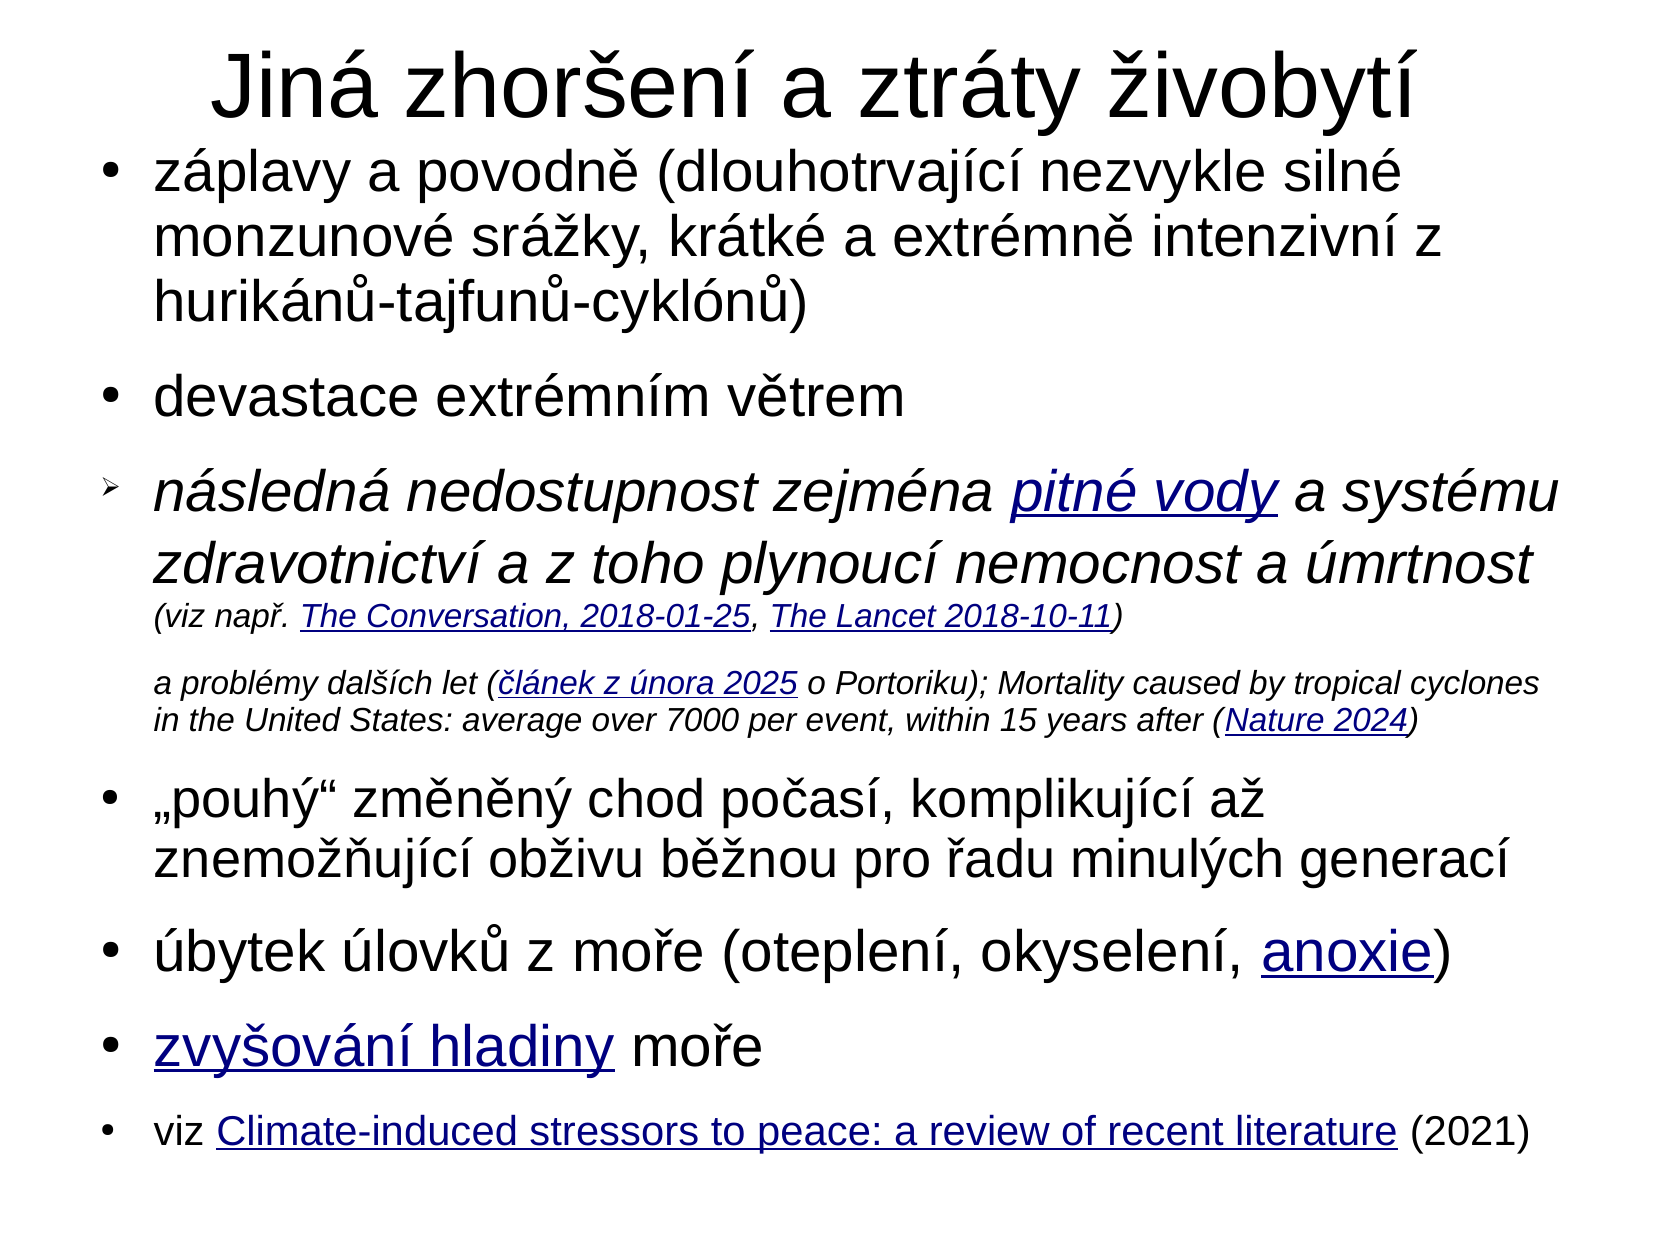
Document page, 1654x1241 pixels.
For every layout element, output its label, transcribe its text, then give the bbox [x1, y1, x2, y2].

title Jiná zhoršení a ztráty živobytí [70, 0, 1560, 189]
list záplavy a povodně (dlouhotrvající nezvykle silné monzunové srážky, krátké a extrémně intenzivní z hurikánů-tajfunů-cyklónů) devastace extrémním větrem následná nedostupnost zejména pitné vody a systému zdravotnictví a z toho plynoucí nemocnost a úmrtnost (viz např. The Conversation, 2018-01-25, The Lancet 2018-10-11) a problémy dalších let (článek z února 2025 o Portoriku); Mortality caused by tropical cyclones in the United States: average over 7000 per event, within 15 years after (Nature 2024) „pouhý“ změněný chod počasí, komplikující až znemožňující obživu běžnou pro řadu minulých generací úbytek úlovků z moře (oteplení, okyselení, anoxie) zvyšování hladiny moře viz Climate-induced stressors to peace: a review of recent literature (2021) [82, 139, 1571, 1155]
